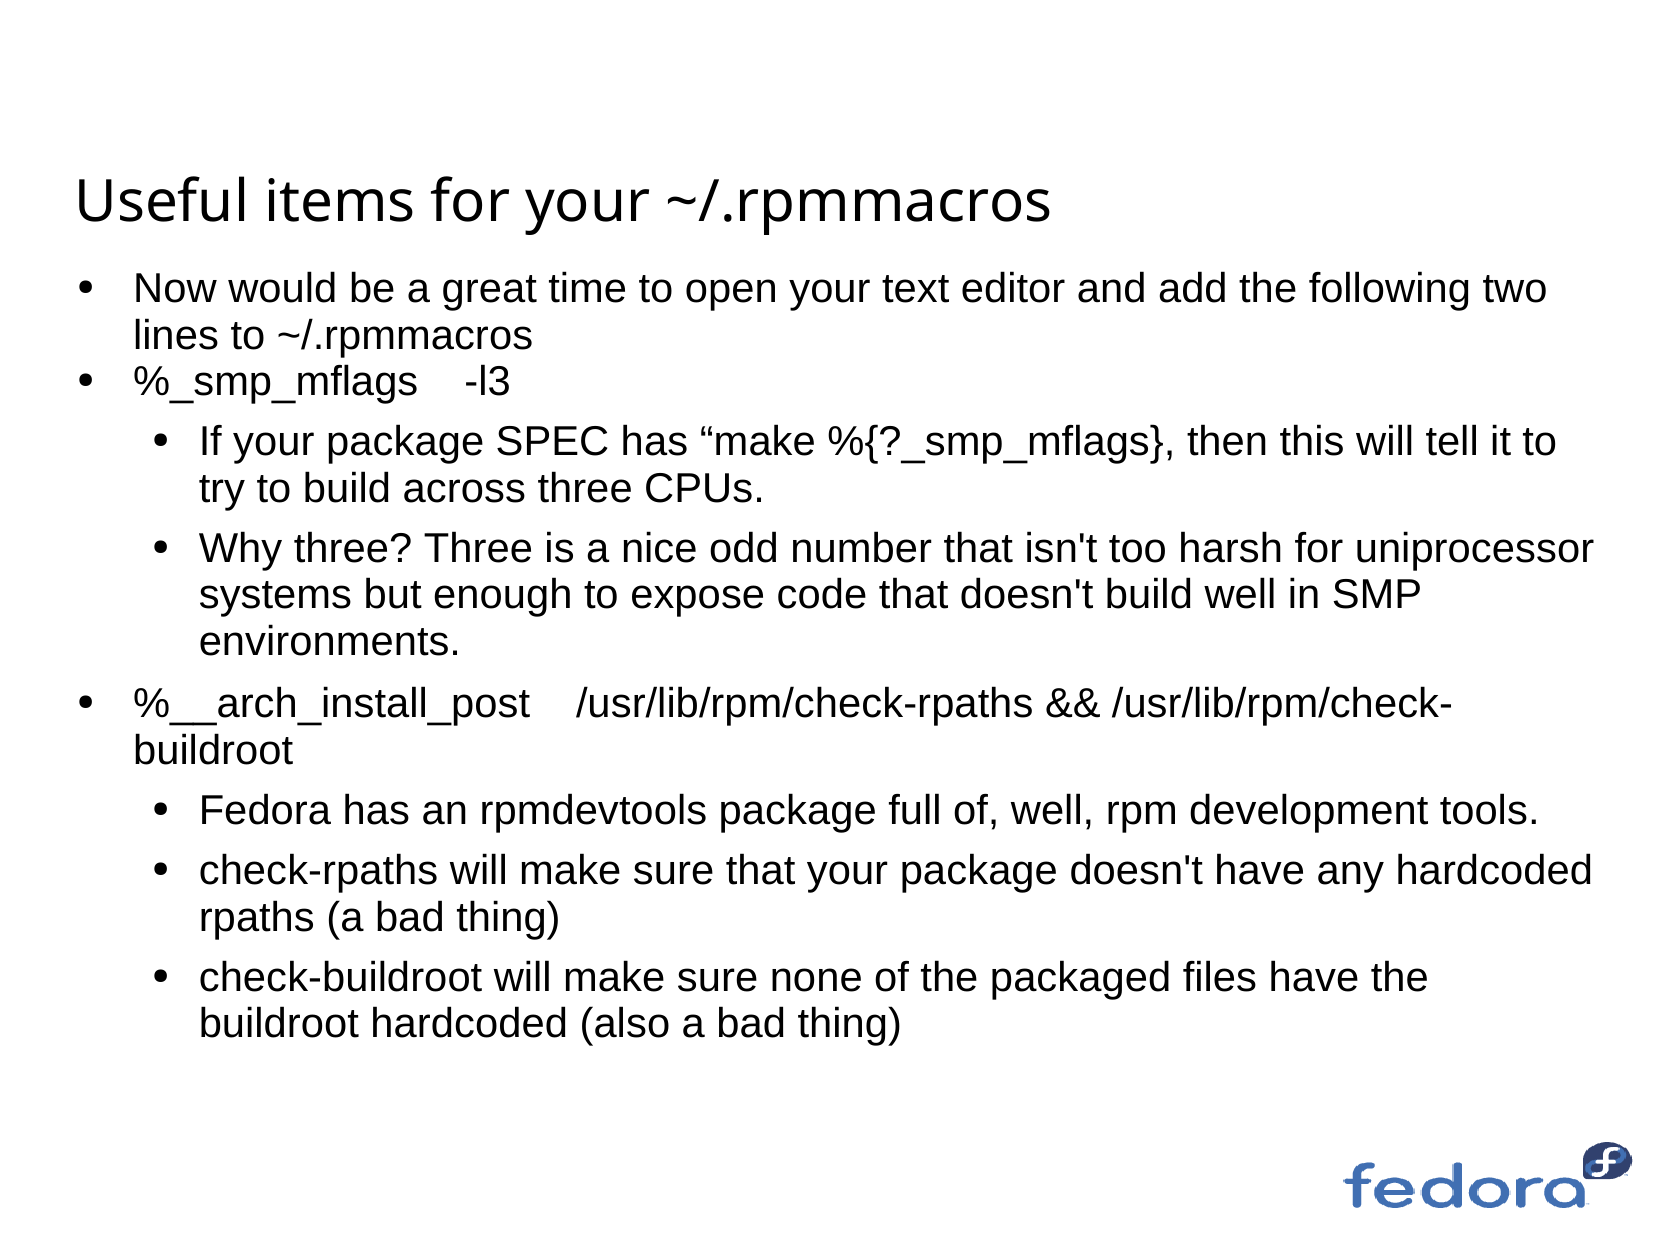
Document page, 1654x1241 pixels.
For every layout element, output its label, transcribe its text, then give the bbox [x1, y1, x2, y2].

list Now would be a great time to open your text editor and add the following two lines to ~/.rpmmacros %_smp_mflags -l3 If your package SPEC has “make %{?_smp_mflags}, then this will tell it to try to build across three CPUs. Why three? Three is a nice odd number that isn't too harsh for uniprocessor systems but enough to expose code that doesn't build well in SMP environments. %__arch_install_post /usr/lib/rpm/check-rpaths && /usr/lib/rpm/check-buildroot Fedora has an rpmdevtools package full of, well, rpm development tools. check-rpaths will make sure that your package doesn't have any hardcoded rpaths (a bad thing) check-buildroot will make sure none of the packaged files have the buildroot hardcoded (also a bad thing) [77, 264, 1598, 1174]
title Useful items for your ~/.rpmmacros [74, 140, 1506, 259]
picture [1332, 1124, 1651, 1227]
